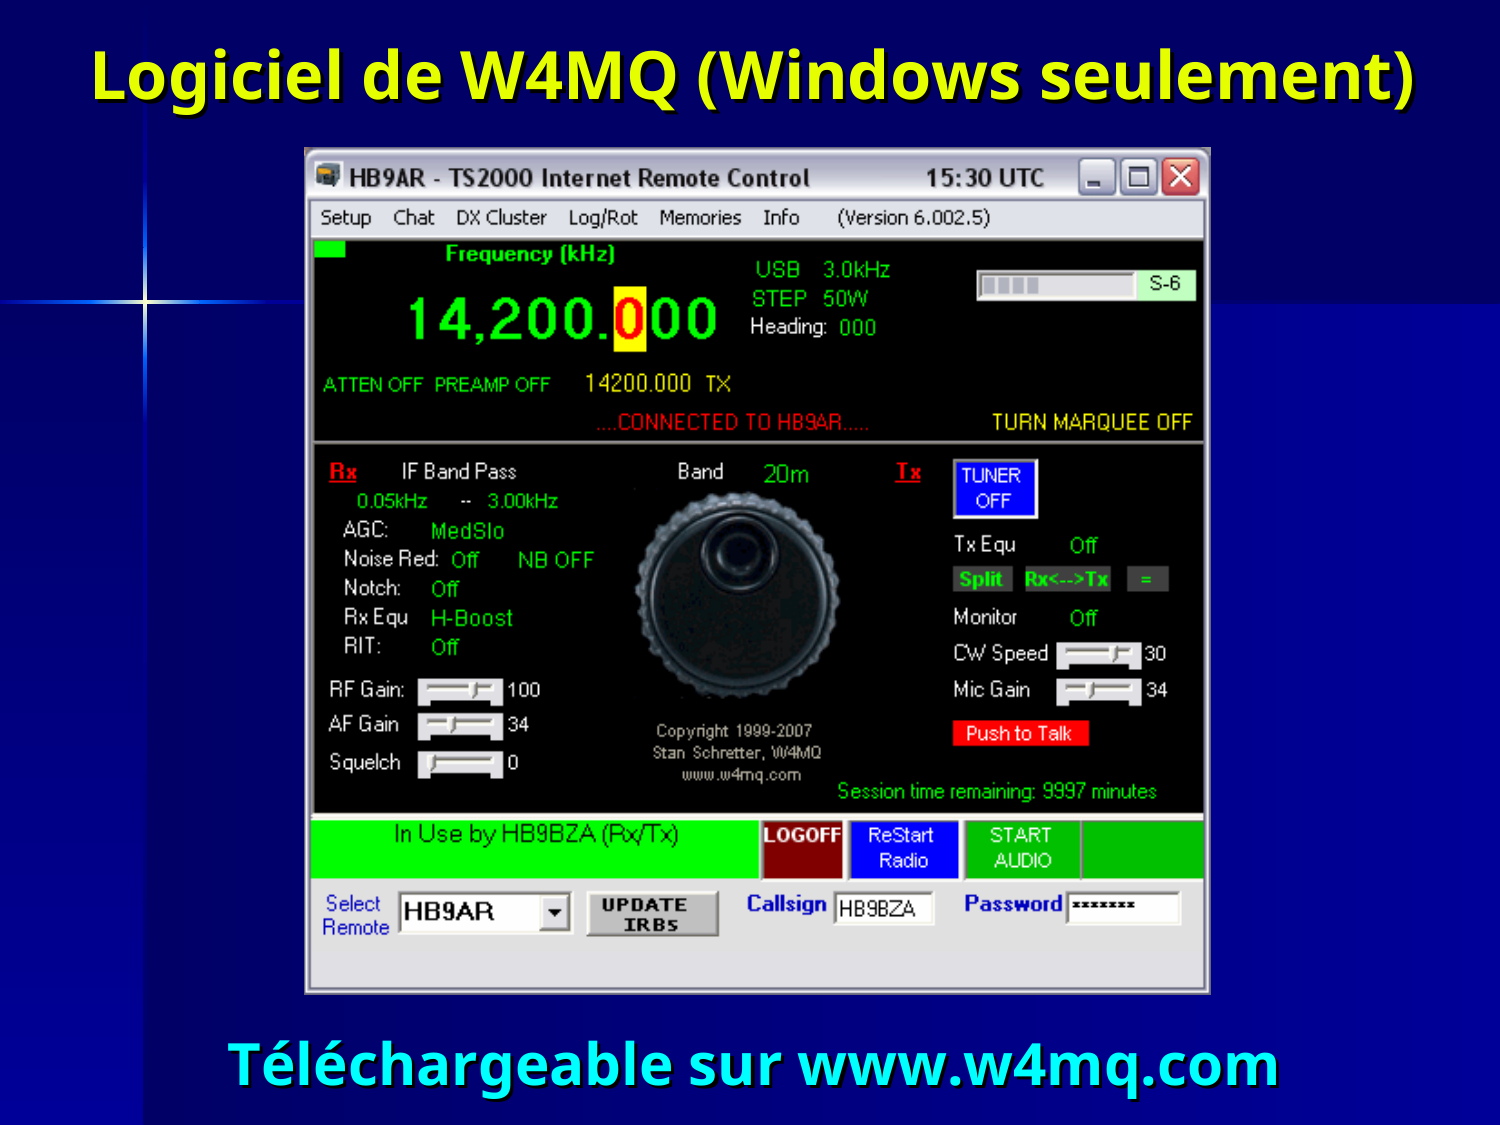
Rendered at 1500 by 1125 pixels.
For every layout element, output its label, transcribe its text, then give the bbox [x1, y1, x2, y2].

picture [304, 147, 1211, 995]
title Logiciel de W4MQ (Windows seulement) [59, 29, 1447, 119]
subtitle Téléchargeable sur www.w4mq.com [88, 1003, 1420, 1123]
